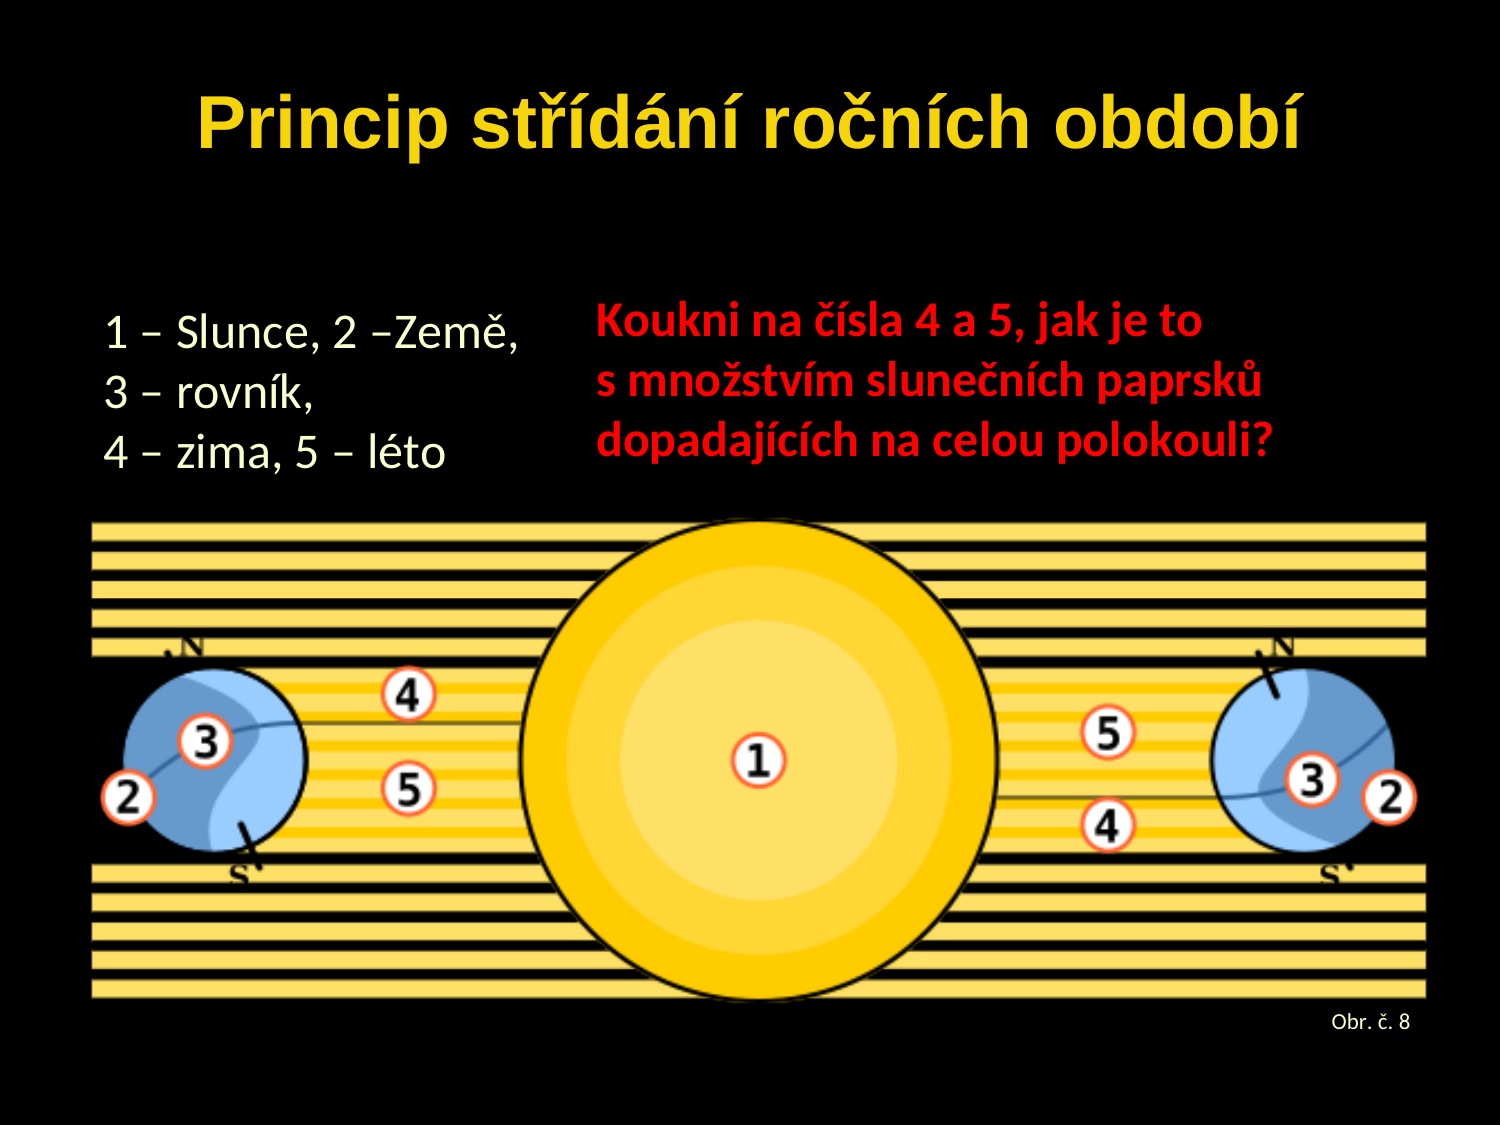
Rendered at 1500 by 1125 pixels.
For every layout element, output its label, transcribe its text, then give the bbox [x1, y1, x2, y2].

picture [88, 484, 1431, 1038]
text_box Obr. č. 8 [1316, 999, 1436, 1043]
text_box 1 – Slunce, 2 –Země, 3 – rovník, 4 – zima, 5 – léto [88, 290, 562, 487]
text_box Princip střídání ročních období [76, 66, 1424, 185]
text_box Koukni na čísla 4 a 5, jak je to s množstvím slunečních paprsků dopadajících na celou polokouli? [525, 278, 1412, 475]
